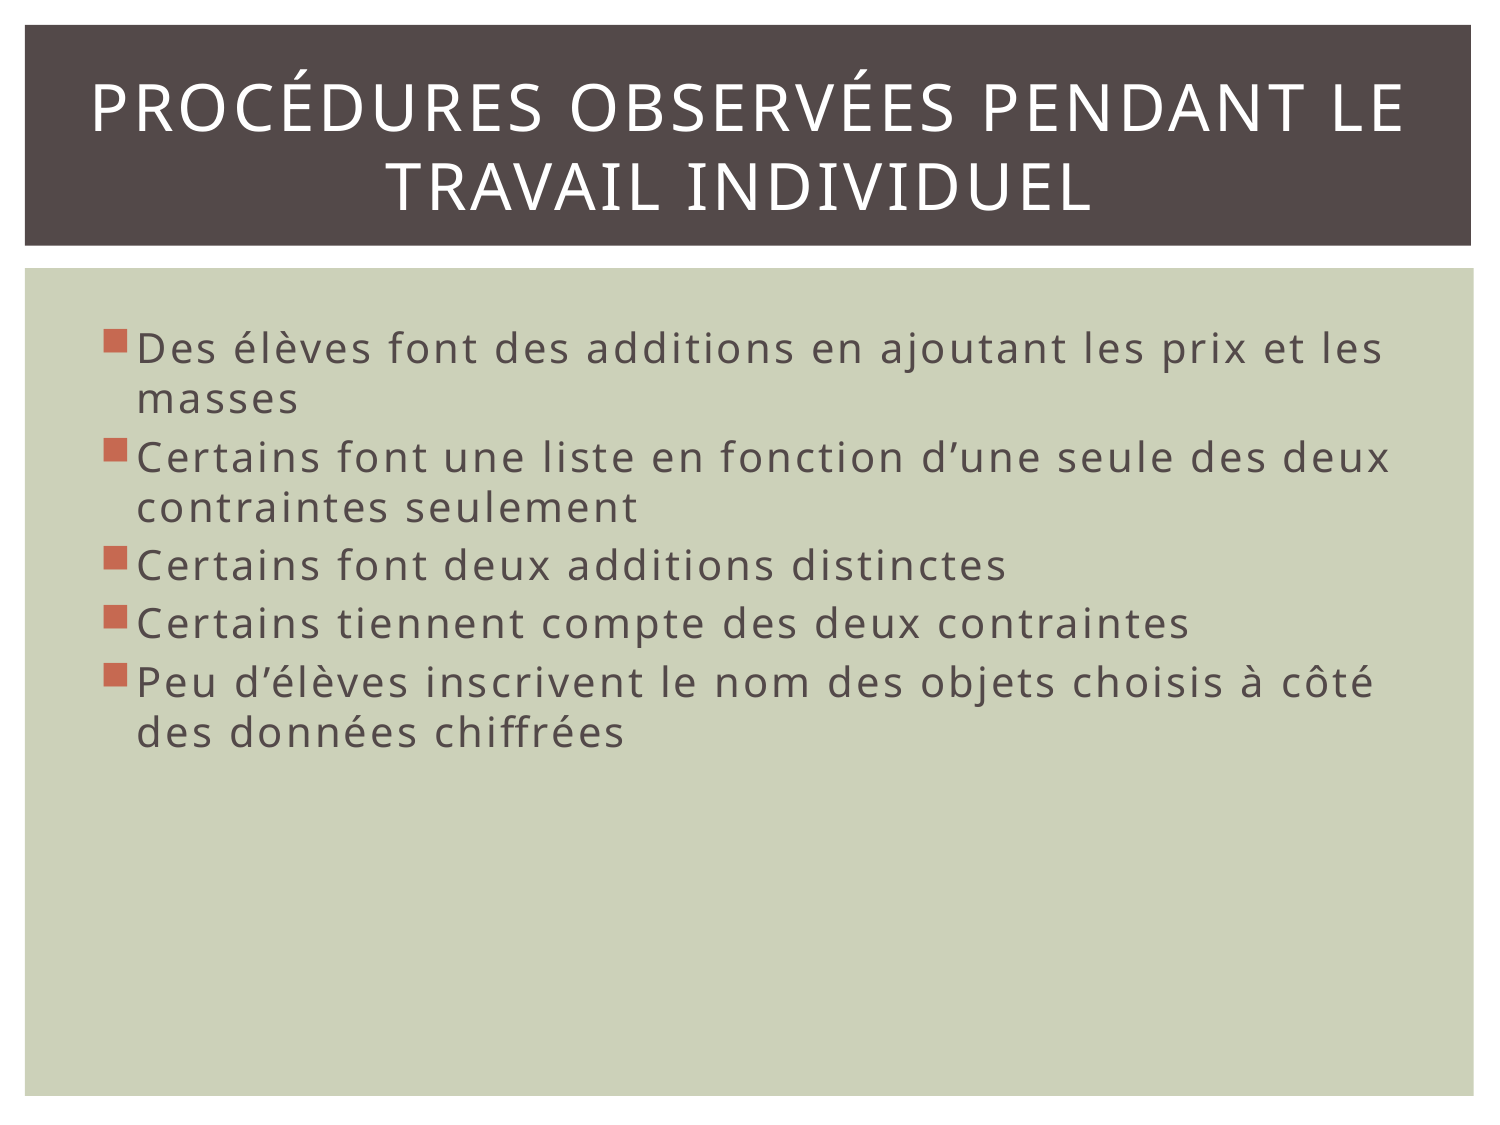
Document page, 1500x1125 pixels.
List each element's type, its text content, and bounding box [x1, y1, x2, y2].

list Des élèves font des additions en ajoutant les prix et les masses Certains font une liste en fonction d’une seule des deux contraintes seulement Certains font deux additions distinctes Certains tiennent compte des deux contraintes Peu d’élèves inscrivent le nom des objets choisis à côté des données chiffrées [76, 314, 1427, 969]
title Procédures observées pendant le travail individuel [62, 58, 1438, 232]
